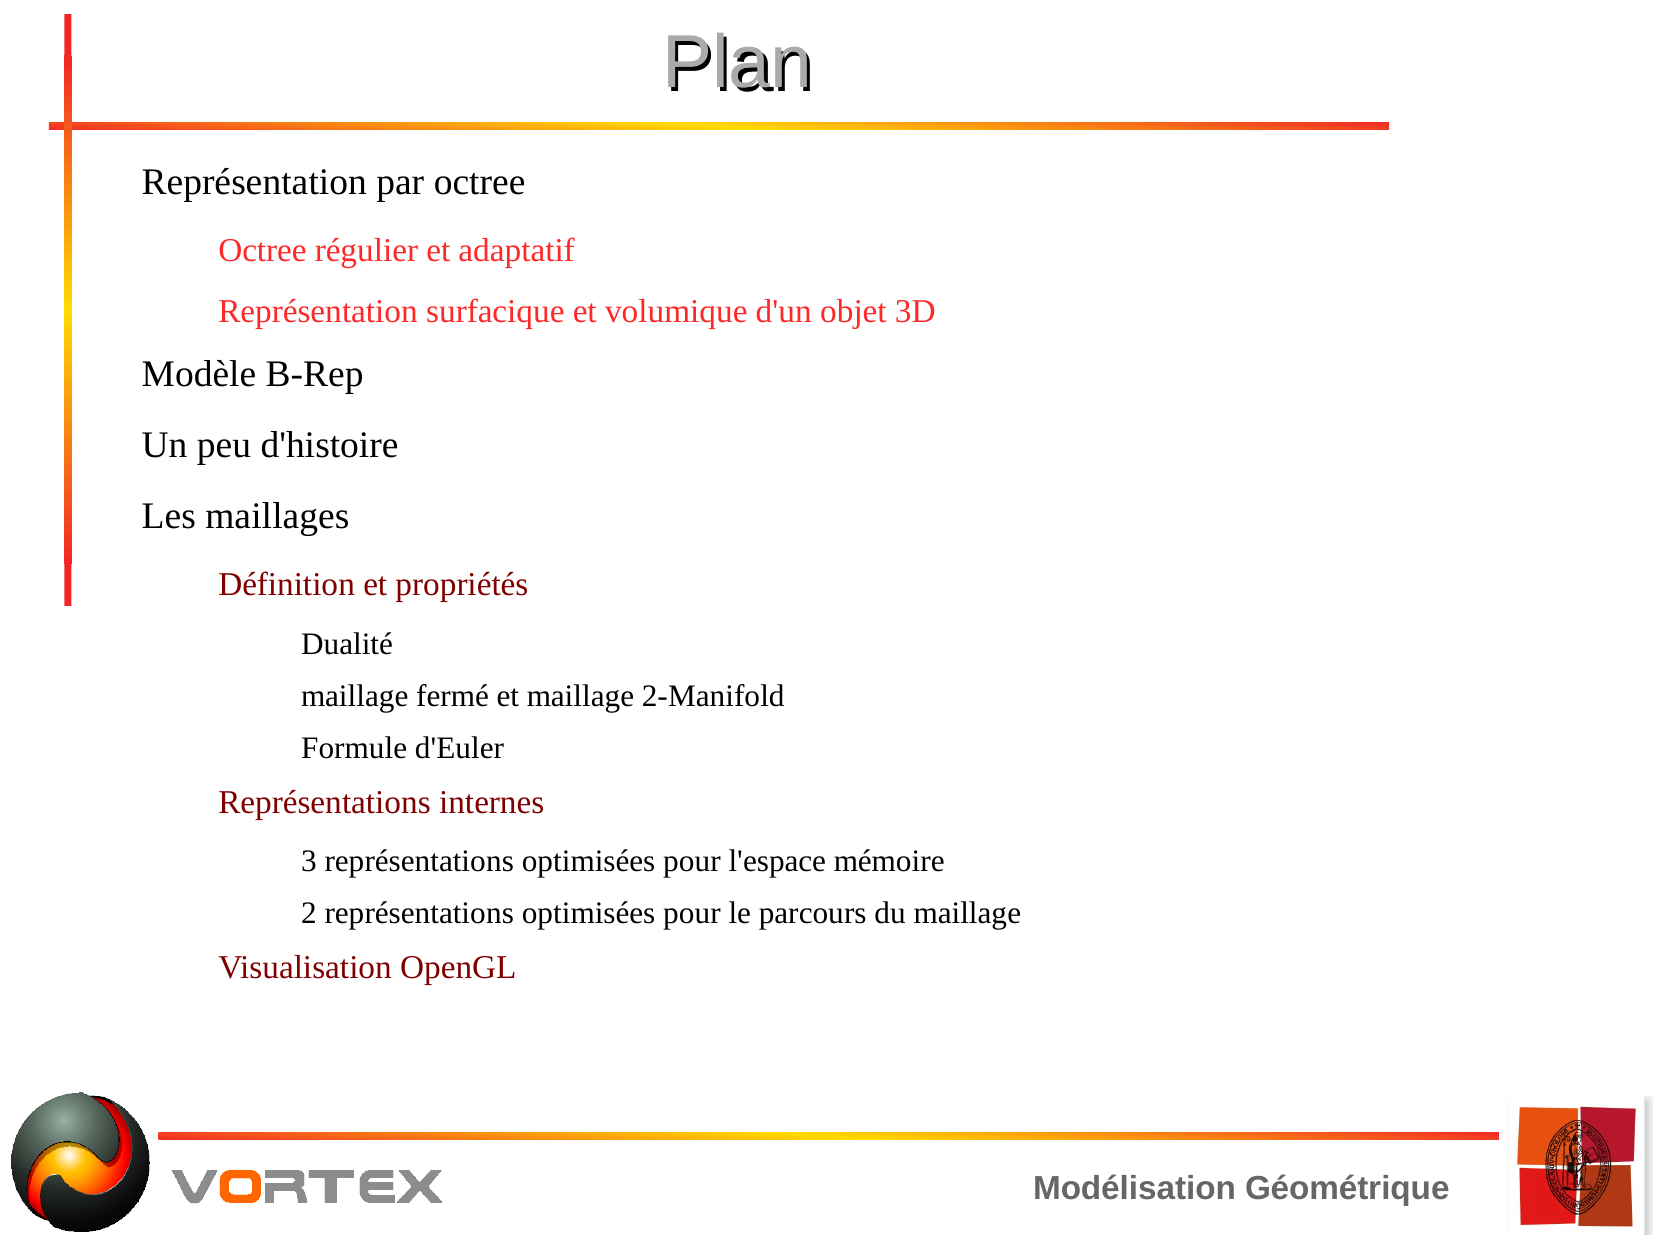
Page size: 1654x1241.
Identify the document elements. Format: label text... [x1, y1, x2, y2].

picture [11, 1092, 443, 1232]
list Représentation par octree Octree régulier et adaptatif Représentation surfacique et volumique d'un objet 3D Modèle B-Rep Un peu d'histoire Les maillages Définition et propriétés Dualité maillage fermé et maillage 2-Manifold Formule d'Euler Représentations internes 3 représentations optimisées pour l'espace mémoire 2 représentations optimisées pour le parcours du maillage Visualisation OpenGL [123, 160, 1530, 1112]
title Plan [82, 4, 1392, 120]
picture [1505, 1096, 1653, 1235]
